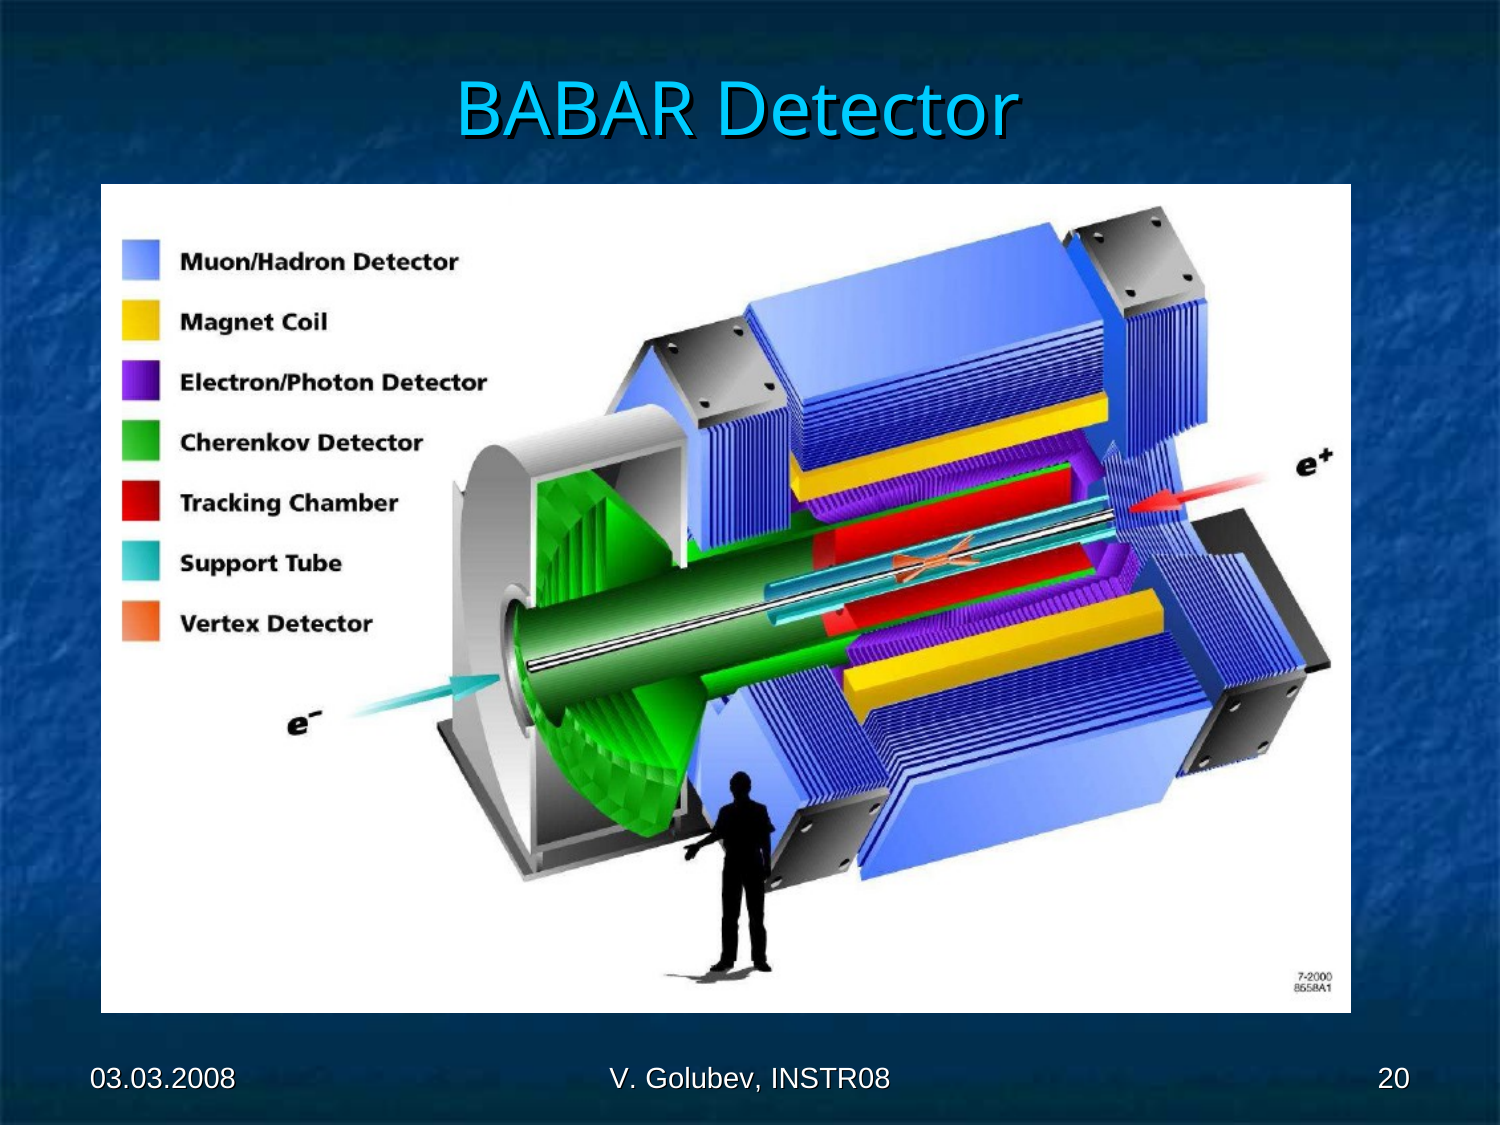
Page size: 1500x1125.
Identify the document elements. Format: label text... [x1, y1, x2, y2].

title BABAR Detector [62, 37, 1413, 176]
picture [1399, 1071, 1405, 1085]
picture [0, 0, 1500, 1125]
picture [208, 1071, 215, 1086]
picture [95, 1071, 101, 1086]
picture [713, 1075, 718, 1086]
picture [192, 1071, 199, 1086]
picture [673, 1075, 680, 1086]
picture [135, 1071, 142, 1086]
picture [863, 1071, 870, 1086]
picture [843, 1071, 852, 1078]
picture [225, 1079, 231, 1086]
picture [784, 1074, 789, 1083]
